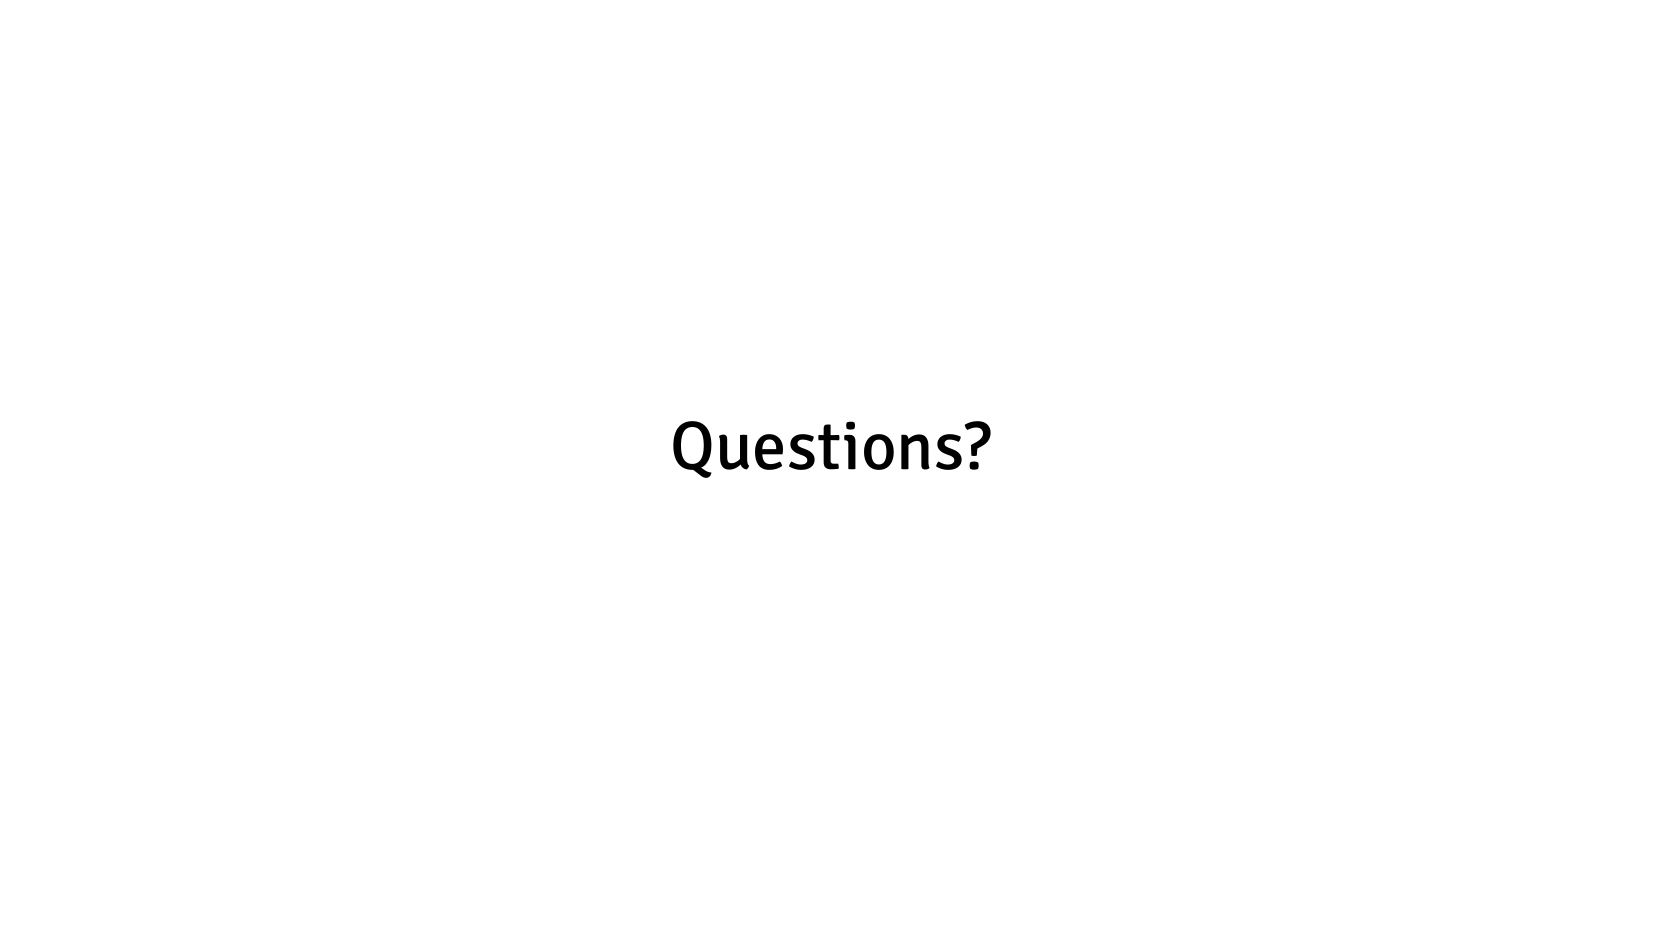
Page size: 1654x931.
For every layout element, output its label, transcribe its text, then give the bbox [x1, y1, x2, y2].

title Questions? [86, 369, 1576, 526]
